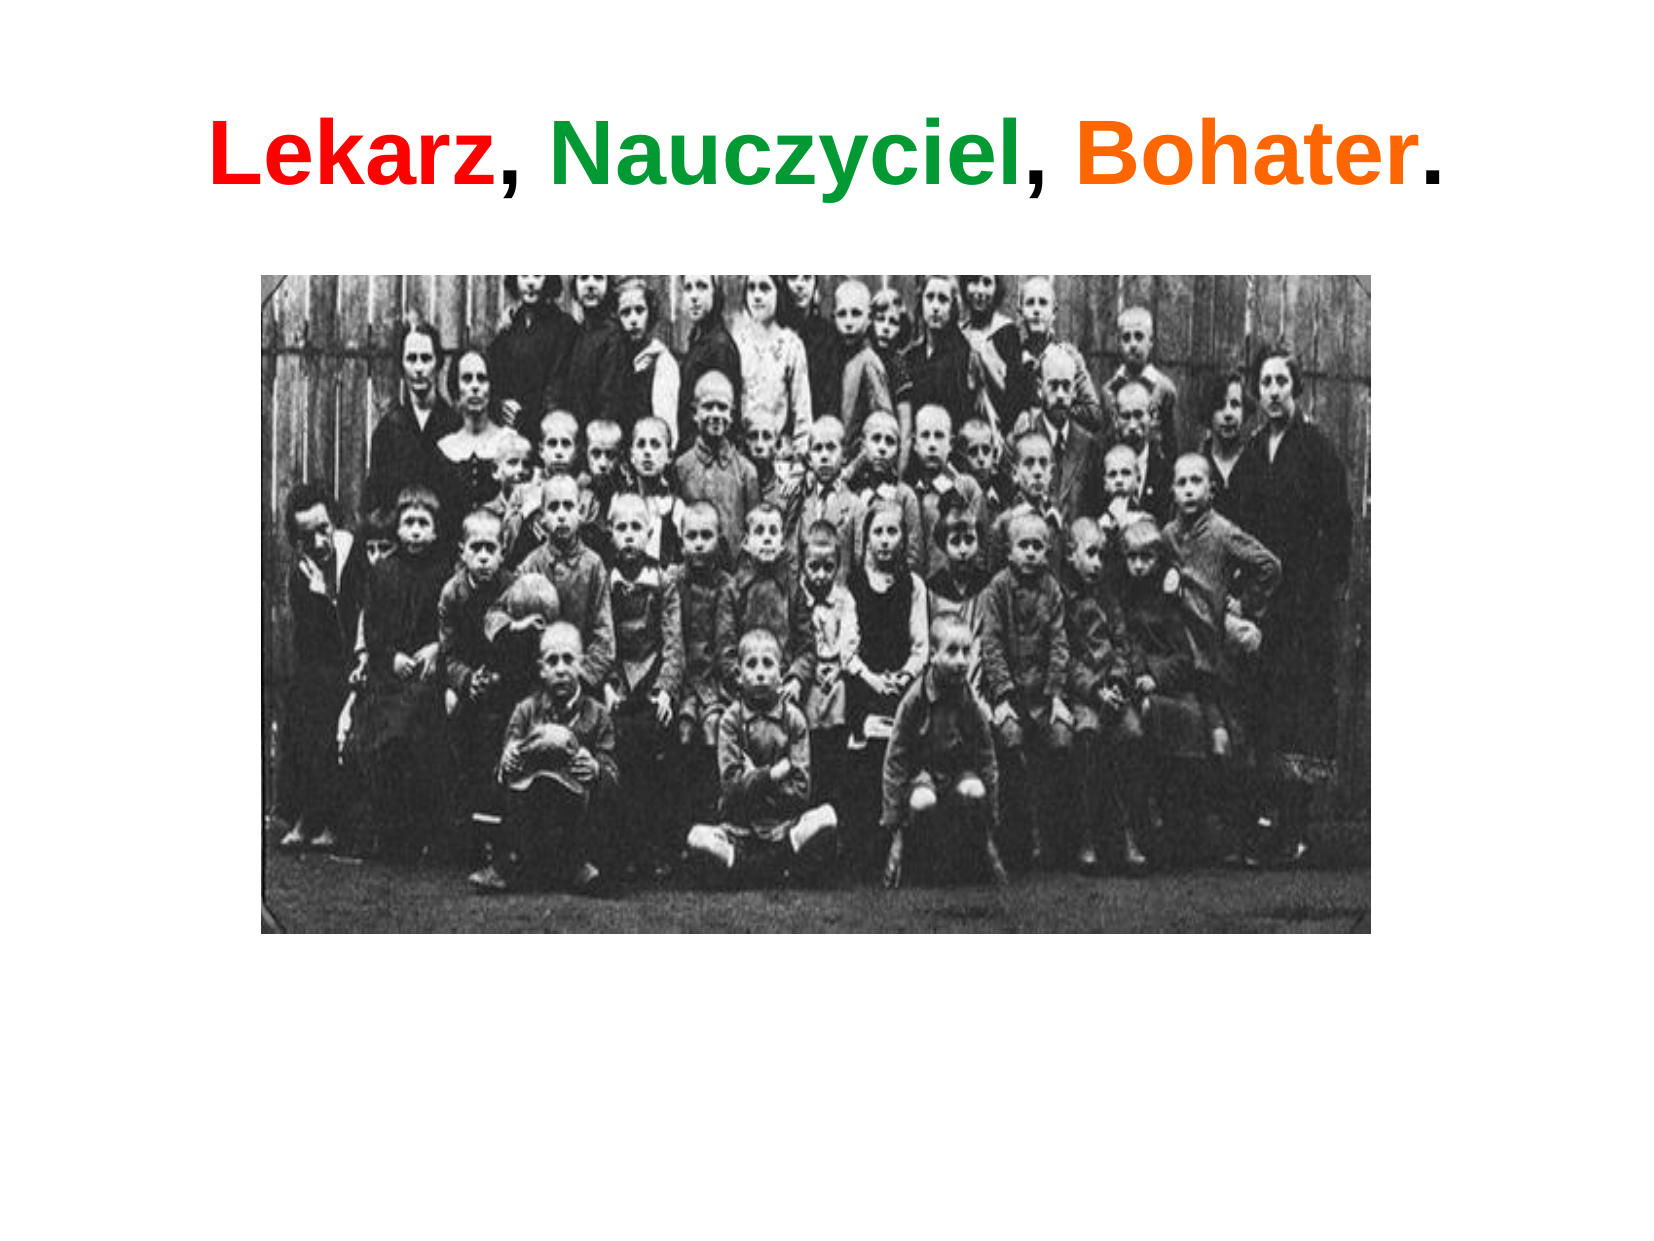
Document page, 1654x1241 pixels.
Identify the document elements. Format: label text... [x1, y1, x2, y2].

picture [261, 275, 1371, 934]
title Lekarz, Nauczyciel, Bohater. [82, 49, 1571, 257]
